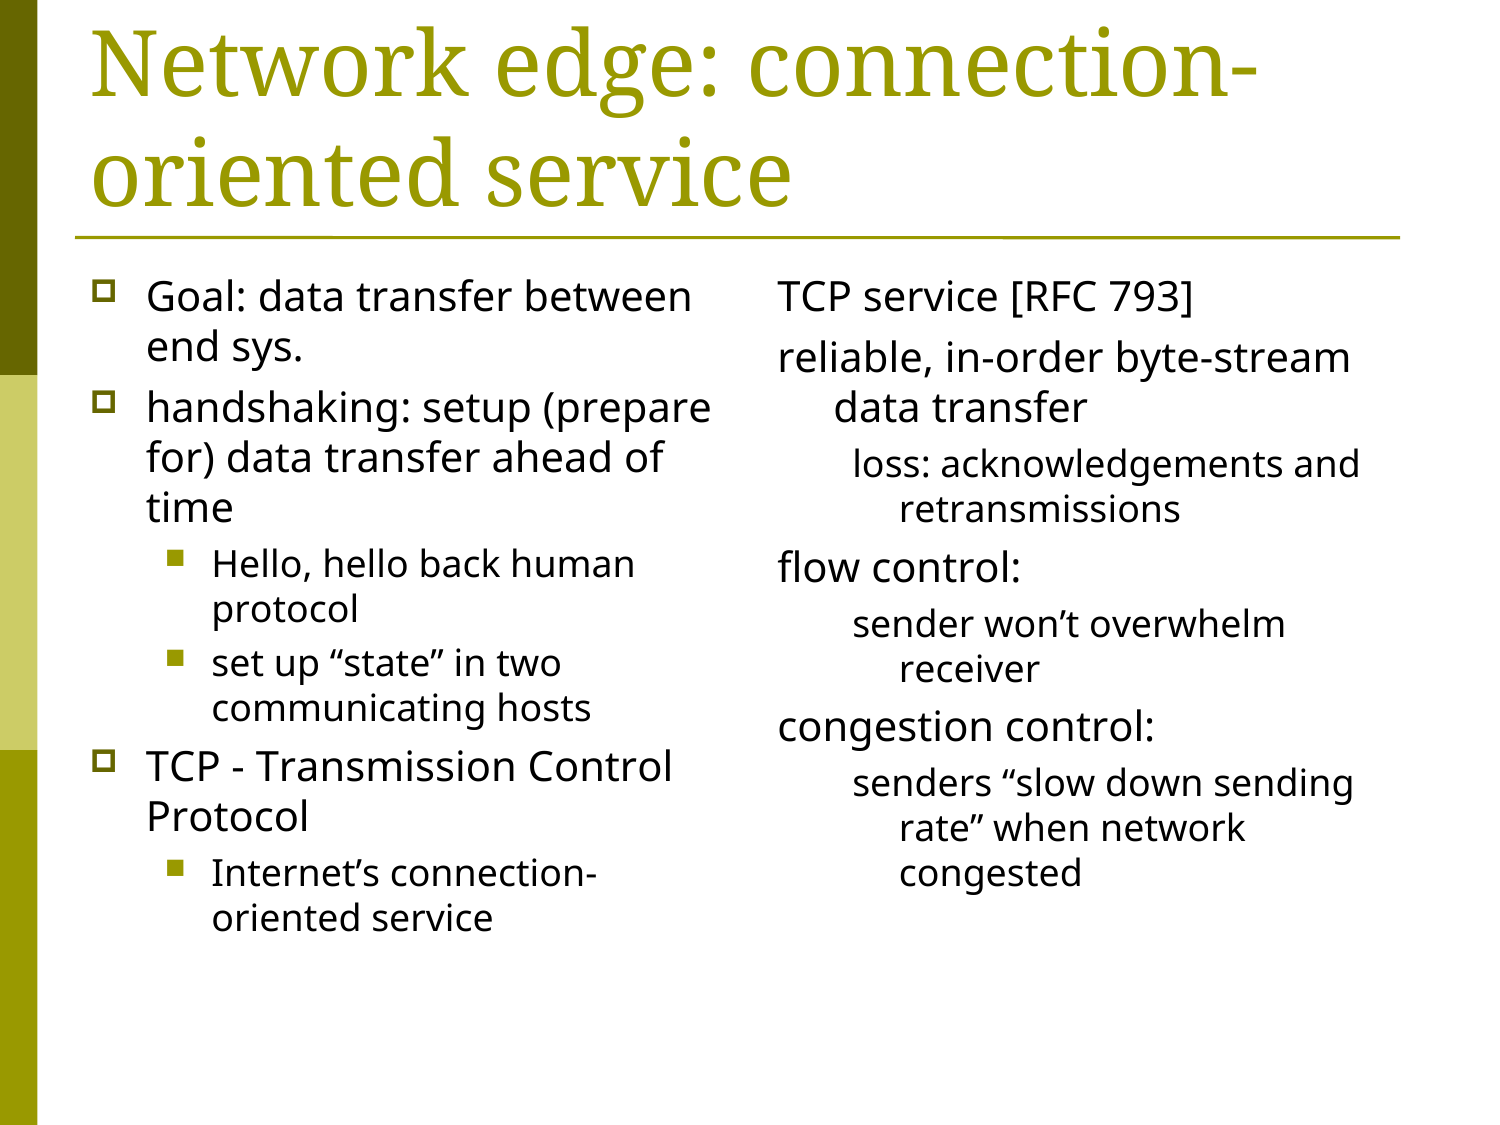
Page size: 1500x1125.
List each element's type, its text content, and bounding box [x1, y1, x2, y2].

title Network edge: connection-oriented service [75, 0, 1426, 233]
list TCP service [RFC 793] reliable, in-order byte-stream data transfer loss: acknowledgements and retransmissions flow control: sender won’t overwhelm receiver congestion control: senders “slow down sending rate” when network congested [762, 262, 1426, 1006]
list Goal: data transfer between end sys. handshaking: setup (prepare for) data transfer ahead of time Hello, hello back human protocol set up “state” in two communicating hosts TCP - Transmission Control Protocol Internet’s connection-oriented service [75, 262, 738, 1006]
